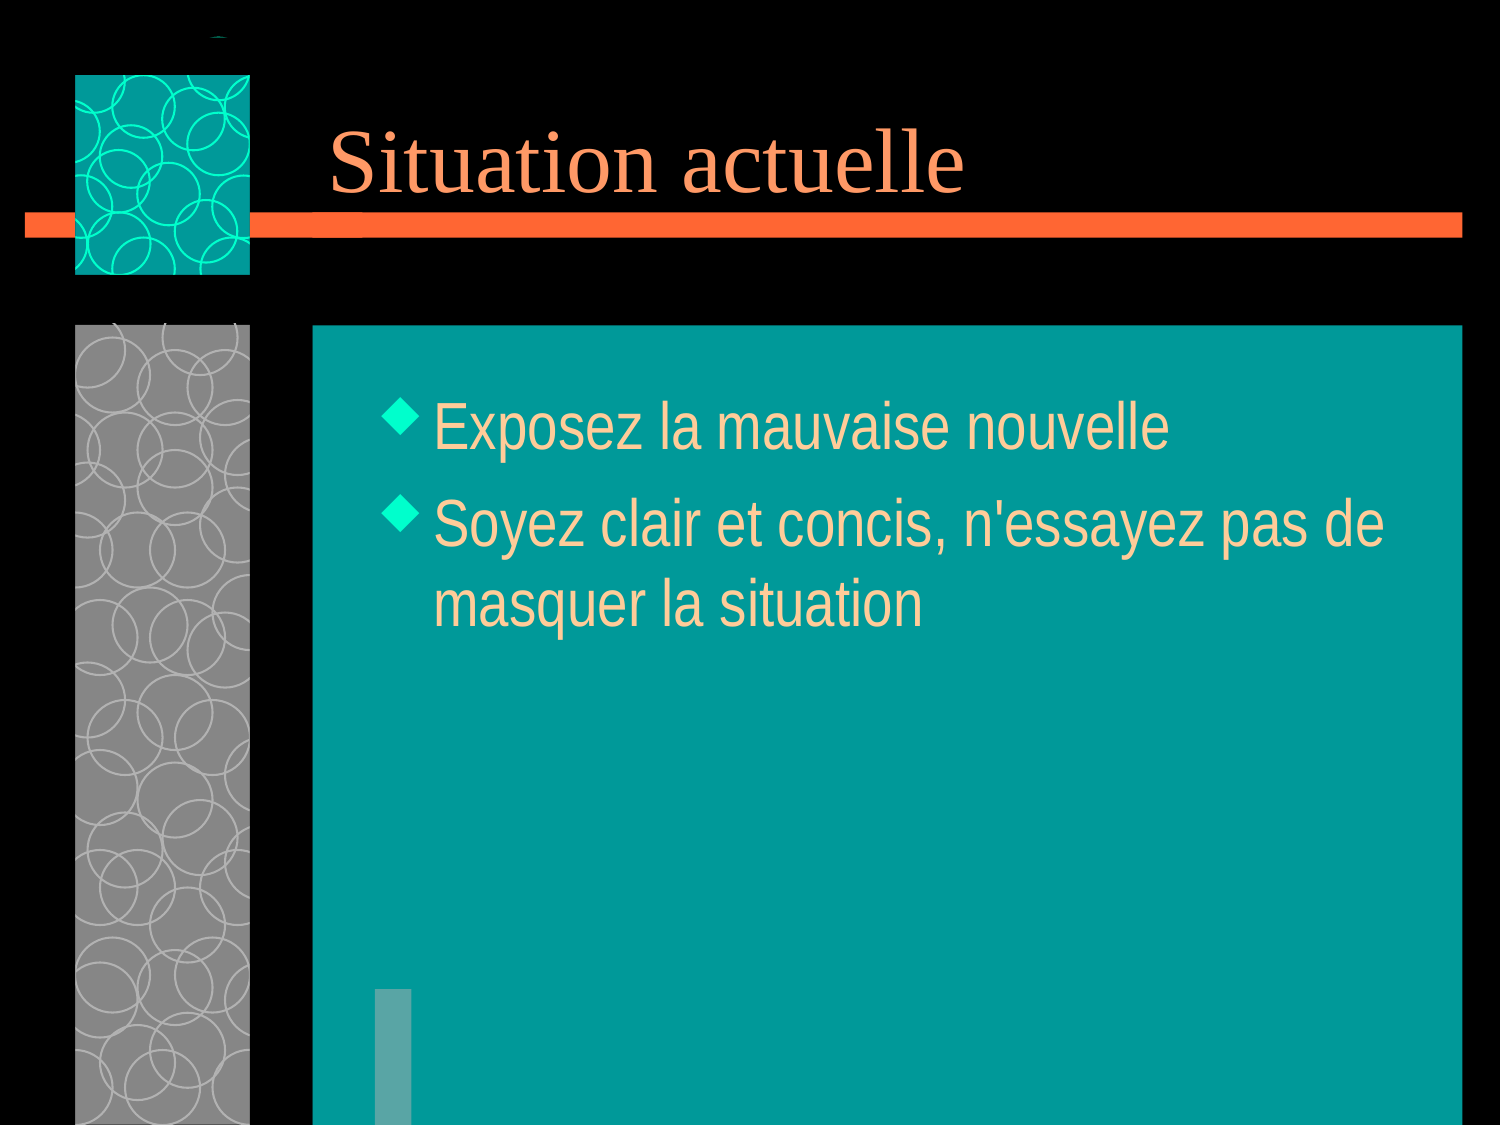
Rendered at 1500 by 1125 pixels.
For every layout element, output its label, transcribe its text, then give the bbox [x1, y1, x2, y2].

list Exposez la mauvaise nouvelle Soyez clair et concis, n'essayez pas de masquer la situation [362, 374, 1426, 1013]
title Situation actuelle [312, 62, 1450, 250]
